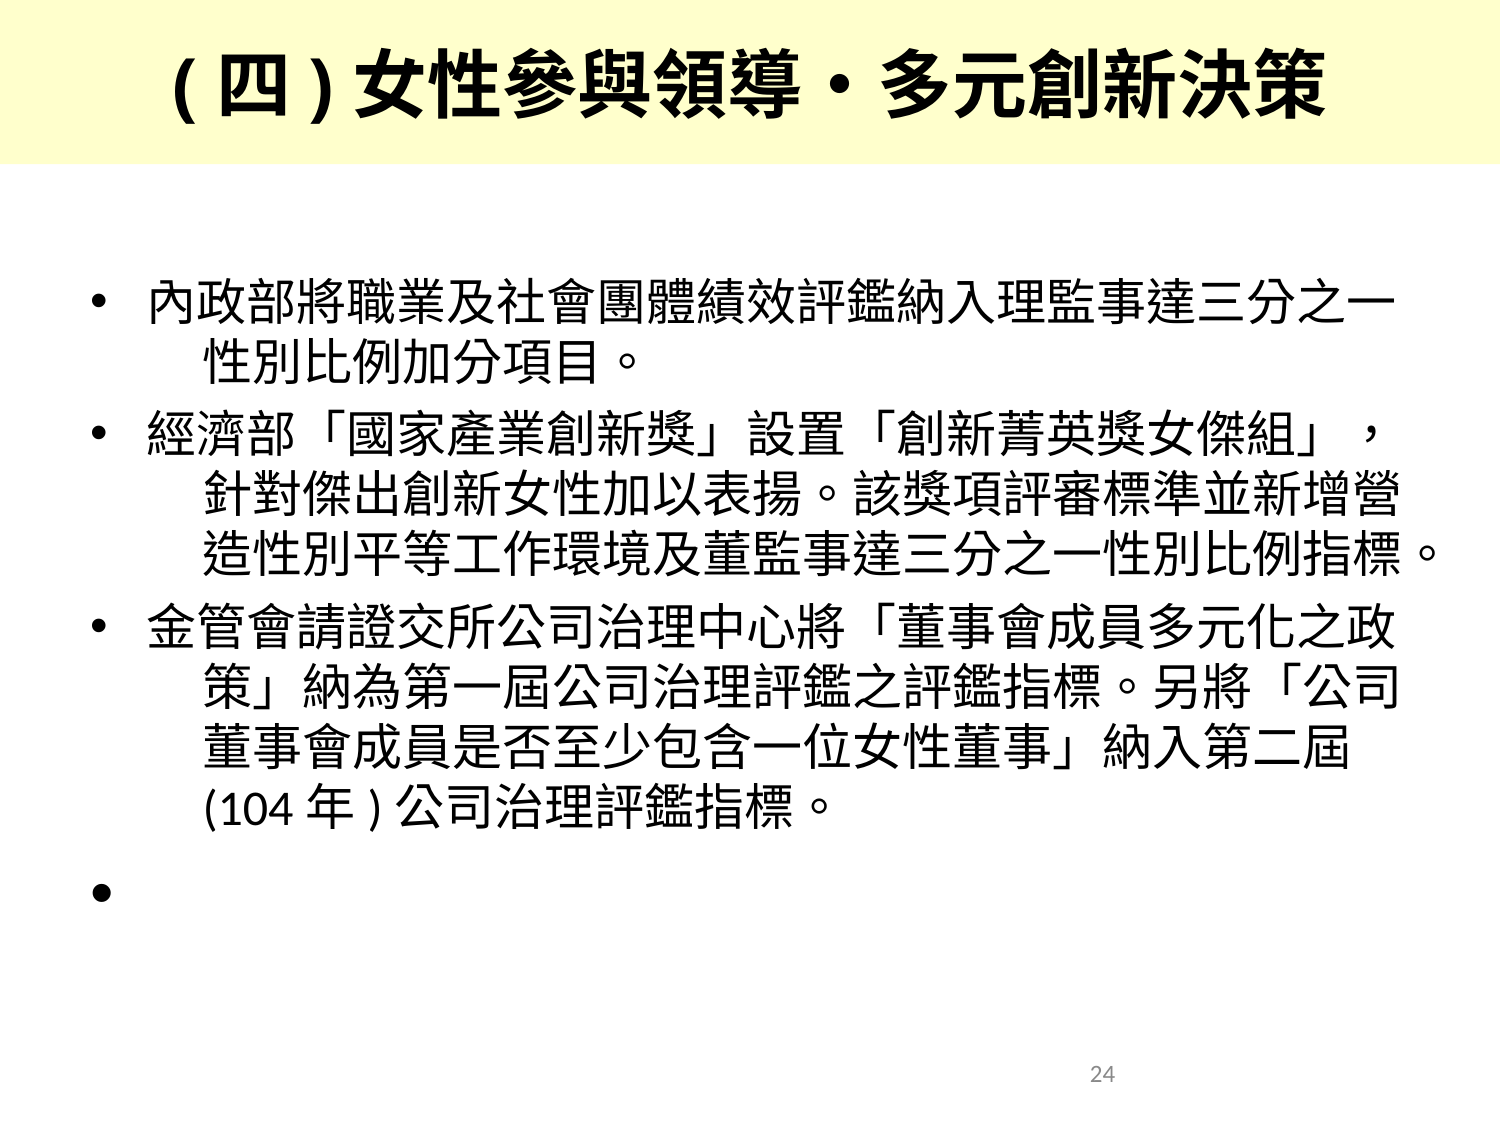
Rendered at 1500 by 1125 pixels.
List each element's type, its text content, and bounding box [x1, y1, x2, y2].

text_box [1074, 1042, 1426, 1103]
title (四)女性參與領導‧多元創新決策 [0, 0, 1500, 165]
list 內政部將職業及社會團體績效評鑑納入理監事達三分之一性別比例加分項目。 經濟部「國家產業創新獎」設置「創新菁英獎女傑組」，針對傑出創新女性加以表揚。該獎項評審標準並新增營造性別平等工作環境及董監事達三分之一性別比例指標。 金管會請證交所公司治理中心將「董事會成員多元化之政策」納為第一屆公司治理評鑑之評鑑指標。另將「公司董事會成員是否至少包含一位女性董事」納入第二屆(104年)公司治理評鑑指標。 [75, 262, 1426, 1005]
